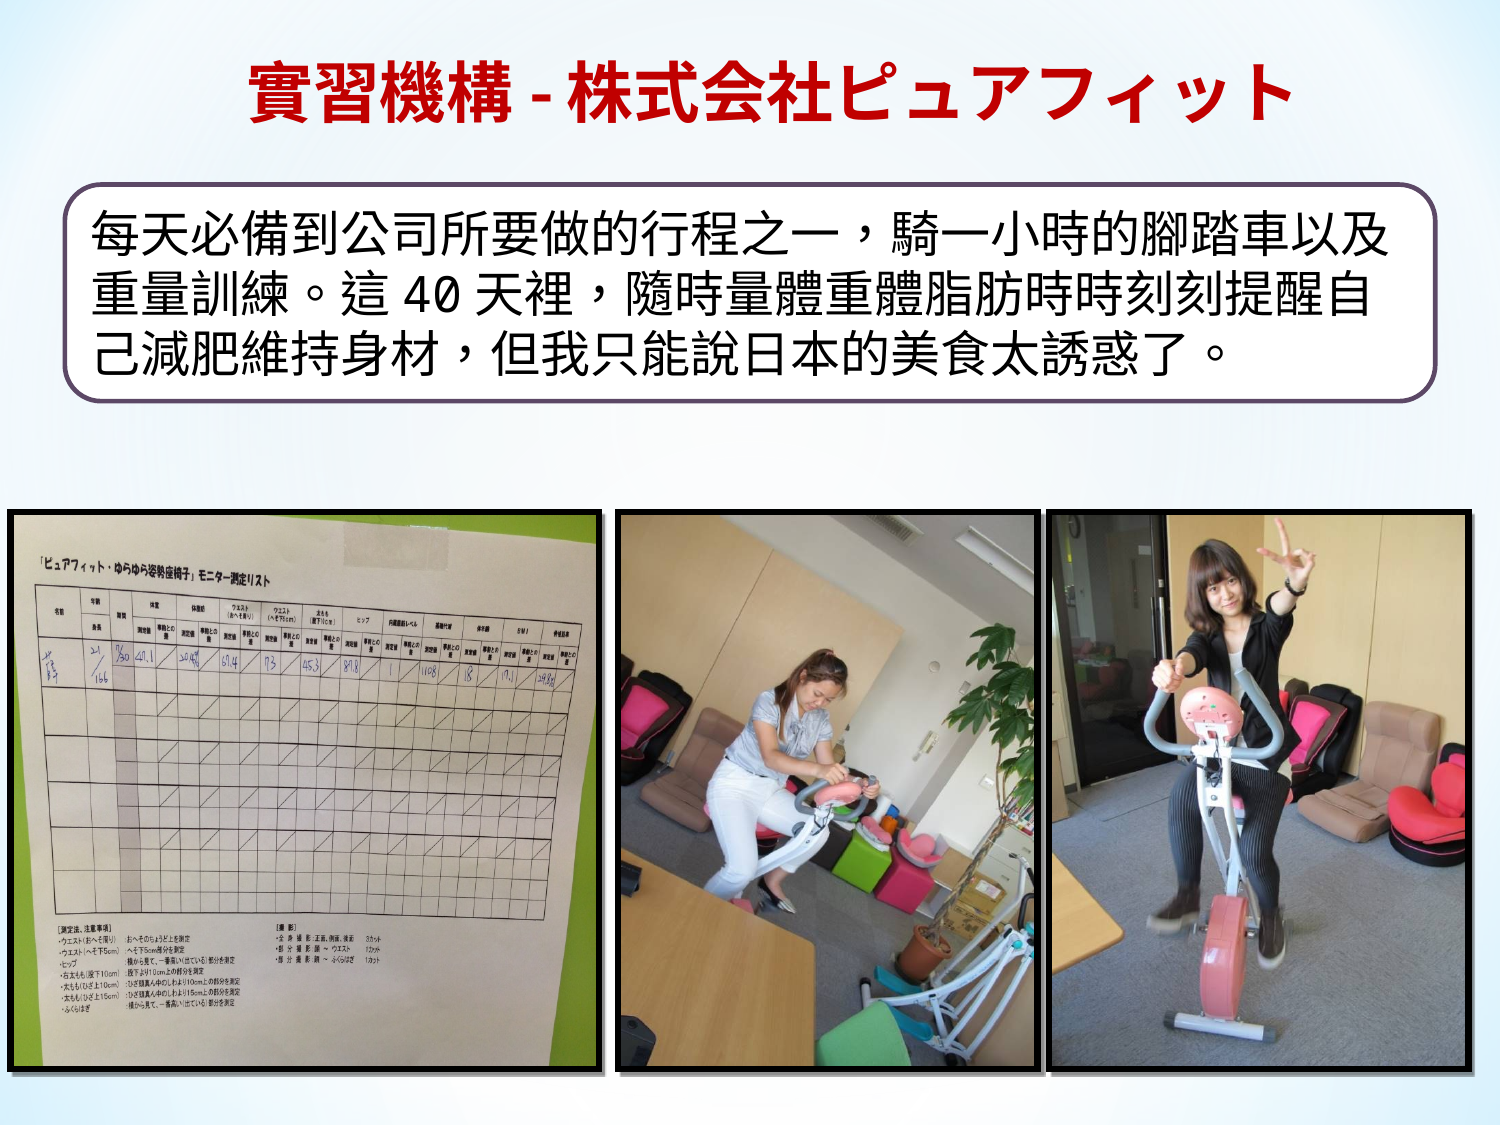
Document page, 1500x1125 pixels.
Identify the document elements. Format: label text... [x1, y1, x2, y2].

text_box 每天必備到公司所要做的行程之一，騎一小時的腳踏車以及重量訓練。這40天裡，隨時量體重體脂肪時時刻刻提醒自己減肥維持身材，但我只能說日本的美食太誘惑了。 [64, 184, 1436, 402]
text_box 實習機構-株式会社ピュアフィット [183, 42, 1365, 139]
picture [0, 0, 1500, 1125]
